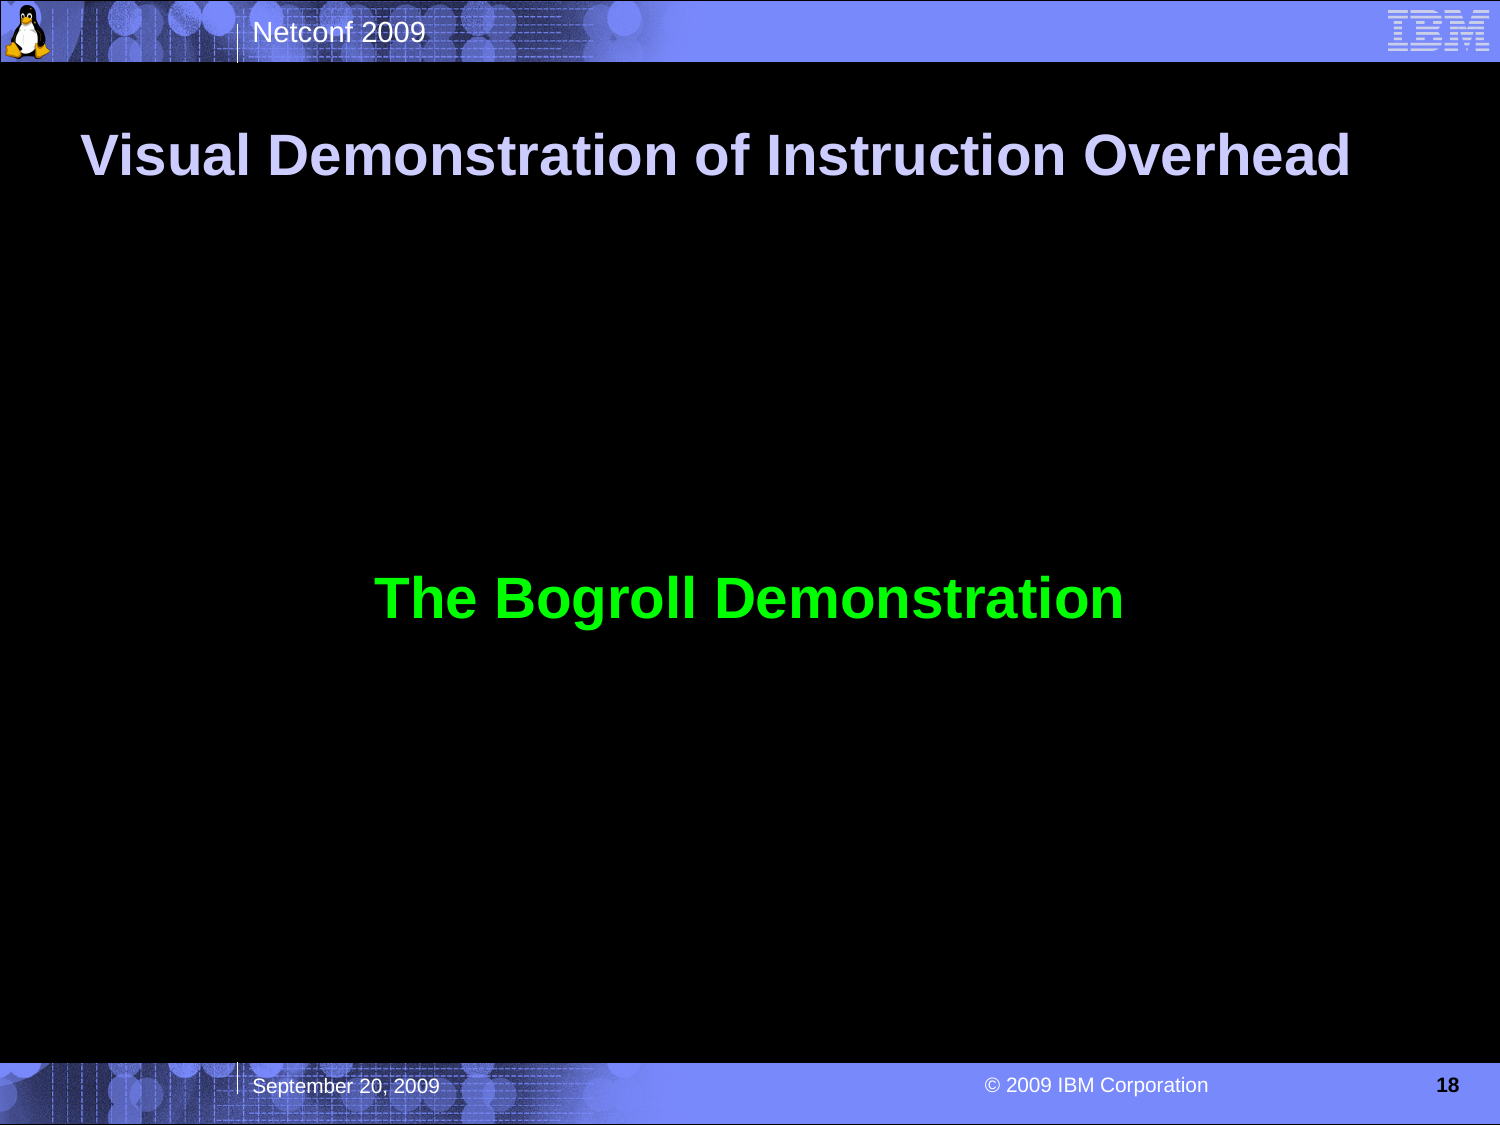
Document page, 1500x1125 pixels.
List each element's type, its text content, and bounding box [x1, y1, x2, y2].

title Visual Demonstration of Instruction Overhead [79, 124, 1433, 192]
picture [0, 1063, 1500, 1124]
text_box The Bogroll Demonstration [300, 558, 1201, 639]
picture [1, 1, 1500, 62]
